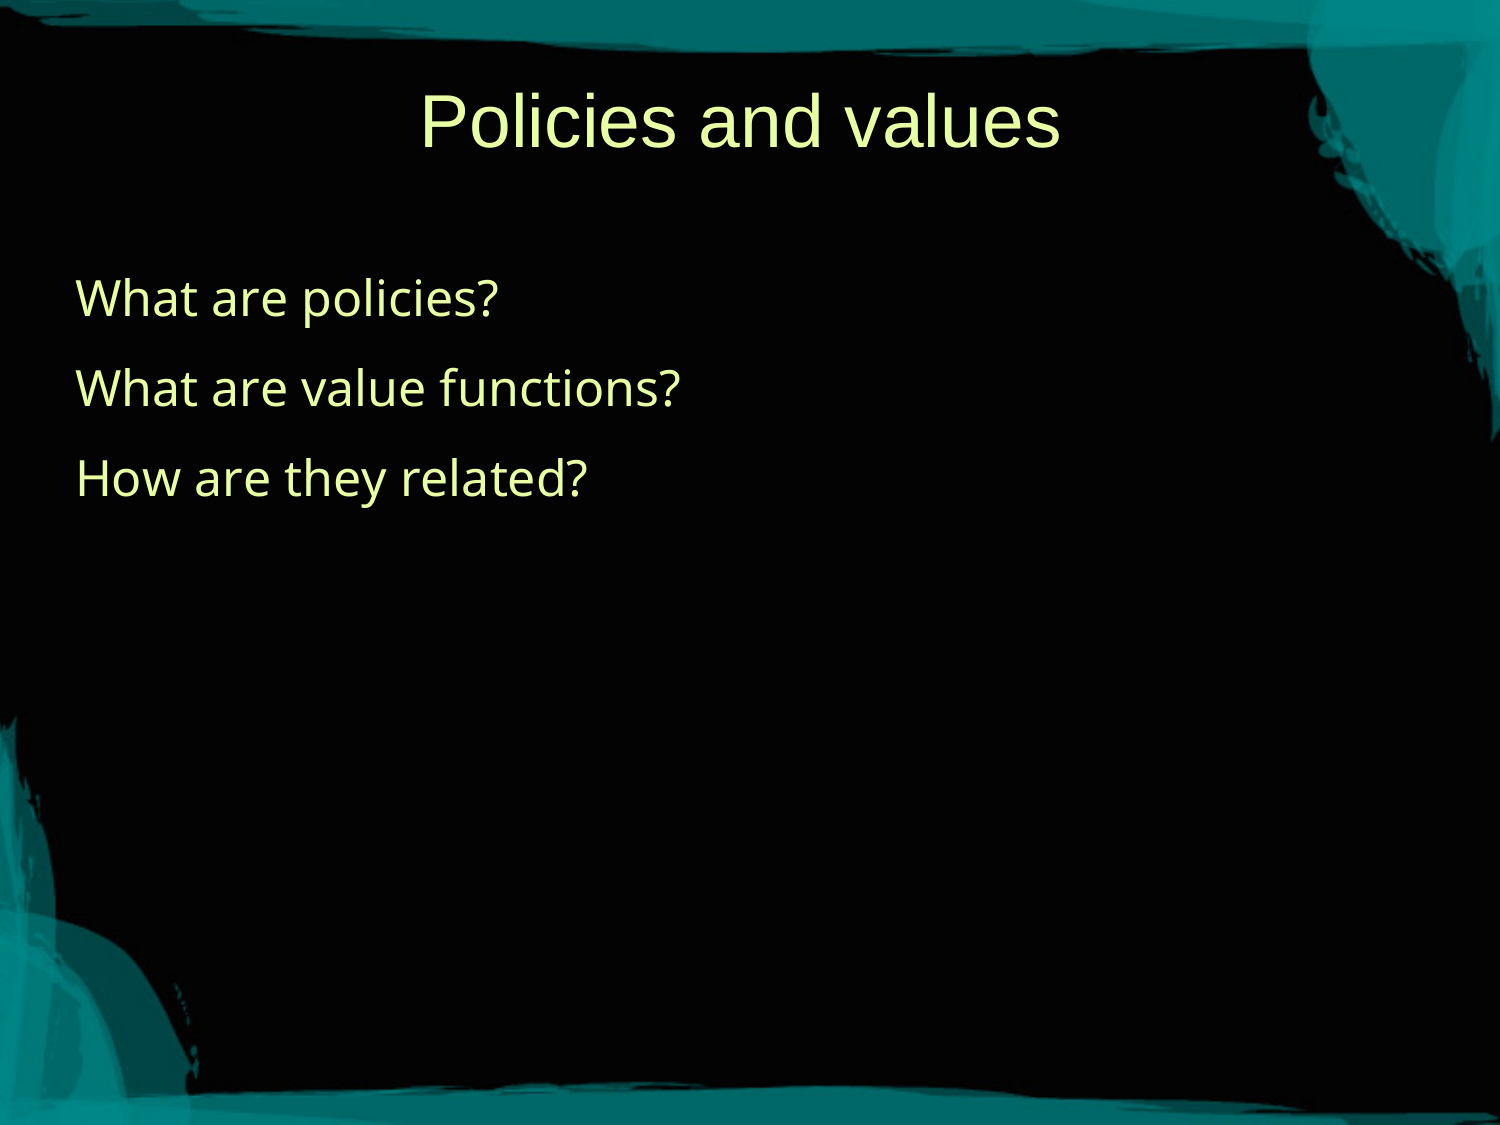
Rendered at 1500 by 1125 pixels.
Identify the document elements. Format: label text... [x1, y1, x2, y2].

title Policies and values [240, 7, 1241, 236]
picture [0, 0, 1500, 1125]
list What are policies? What are value functions? How are they related? [75, 263, 1425, 1111]
